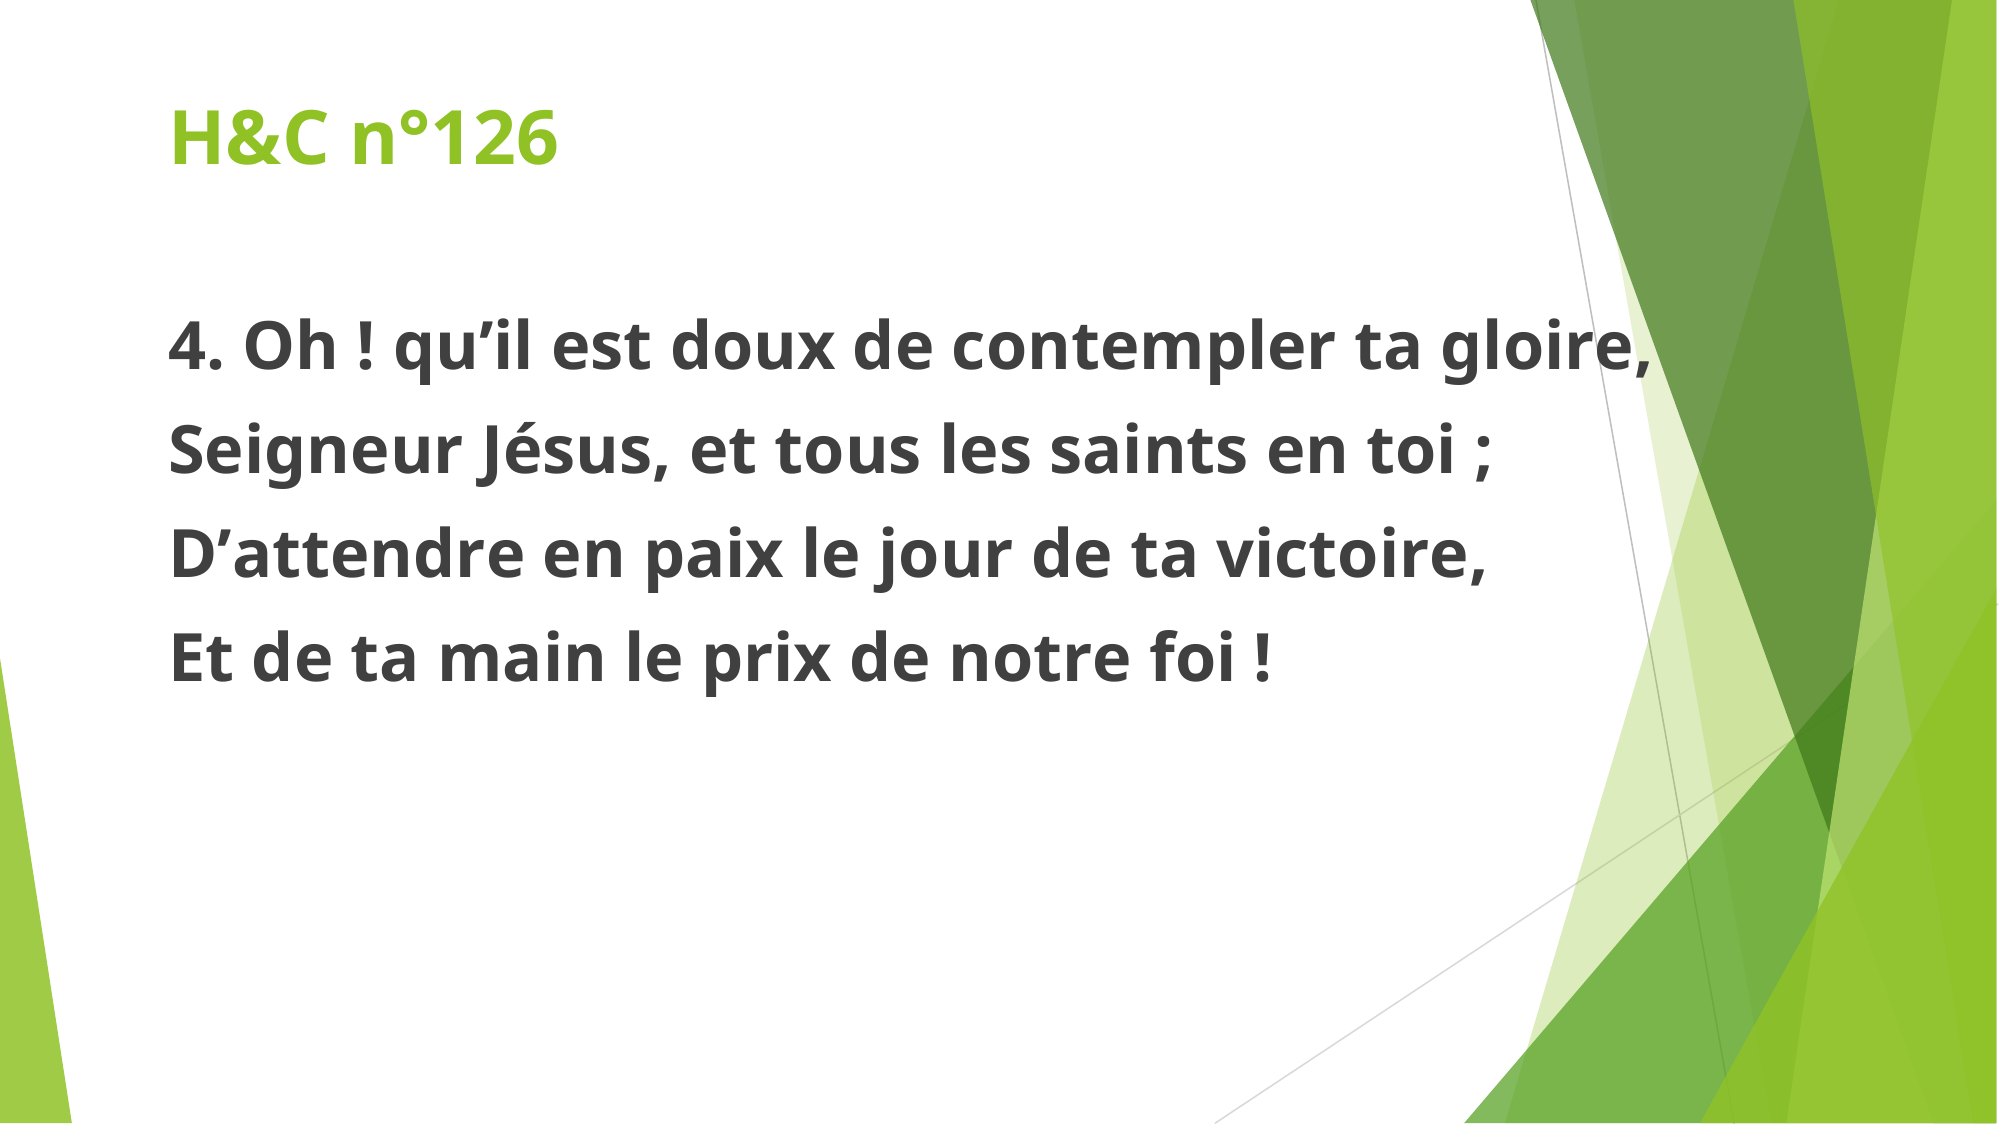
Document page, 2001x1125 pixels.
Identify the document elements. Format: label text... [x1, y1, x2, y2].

text_box 4. Oh ! qu’il est doux de contempler ta gloire, Seigneur Jésus, et tous les saints en toi ; D’attendre en paix le jour de ta victoire, Et de ta main le prix de notre foi ! [153, 283, 1985, 1075]
text_box H&C n°126 [153, 82, 603, 189]
